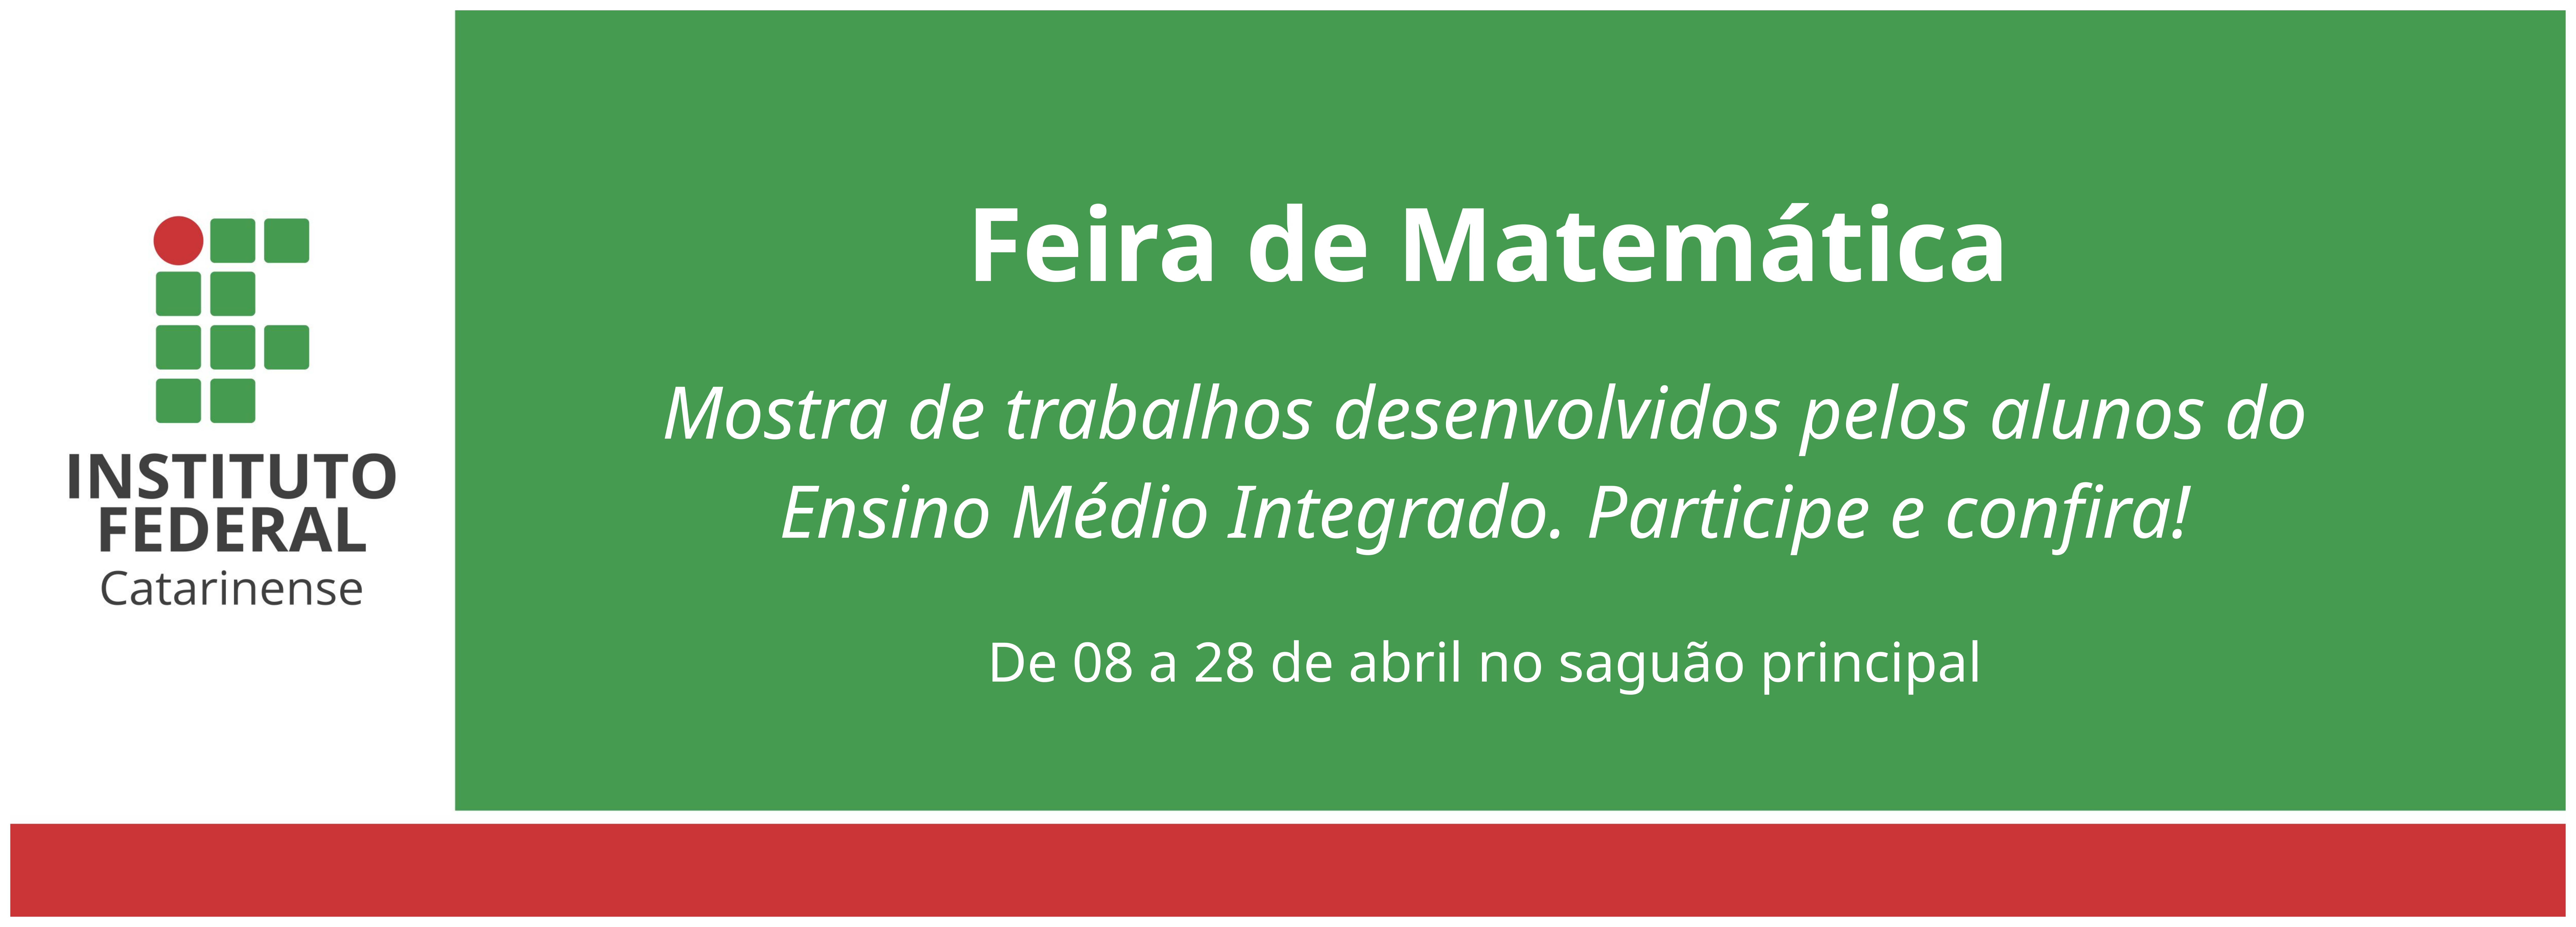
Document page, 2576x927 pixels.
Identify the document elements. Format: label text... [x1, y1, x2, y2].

text_box [571, 117, 576, 127]
text_box Mostra de trabalhos desenvolvidos pelos alunos do Ensino Médio Integrado. Participe e confira! [558, 360, 2411, 560]
picture [10, 10, 2566, 917]
text_box De 08 a 28 de abril no saguão principal [558, 622, 2411, 823]
text_box Feira de Matemática [530, 171, 2446, 363]
